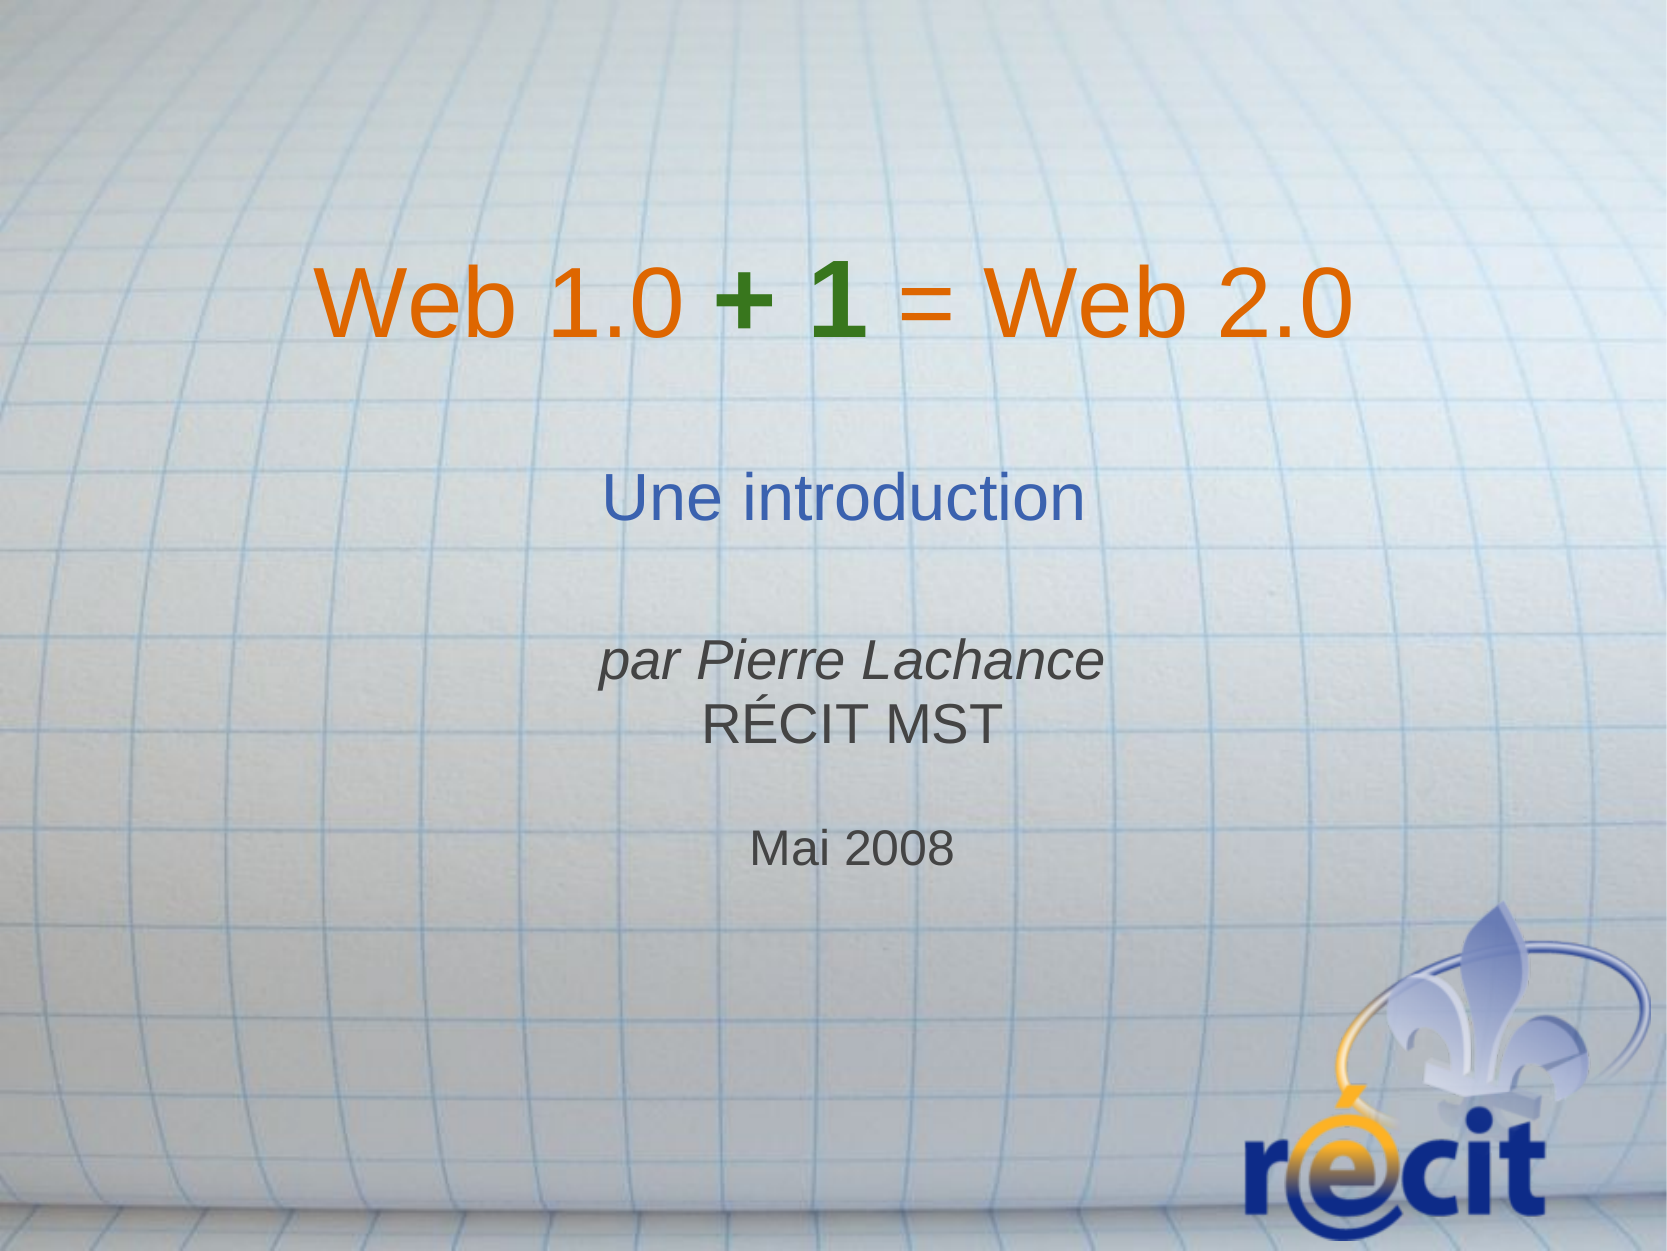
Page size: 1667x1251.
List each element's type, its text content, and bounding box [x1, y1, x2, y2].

text_box Une introduction [301, 464, 1387, 616]
title Web 1.0 + 1 = Web 2.0 [141, 243, 1528, 445]
text_box par Pierre Lachance RÉCIT MST Mai 2008 [511, 628, 1194, 878]
picture [0, 0, 1667, 1251]
